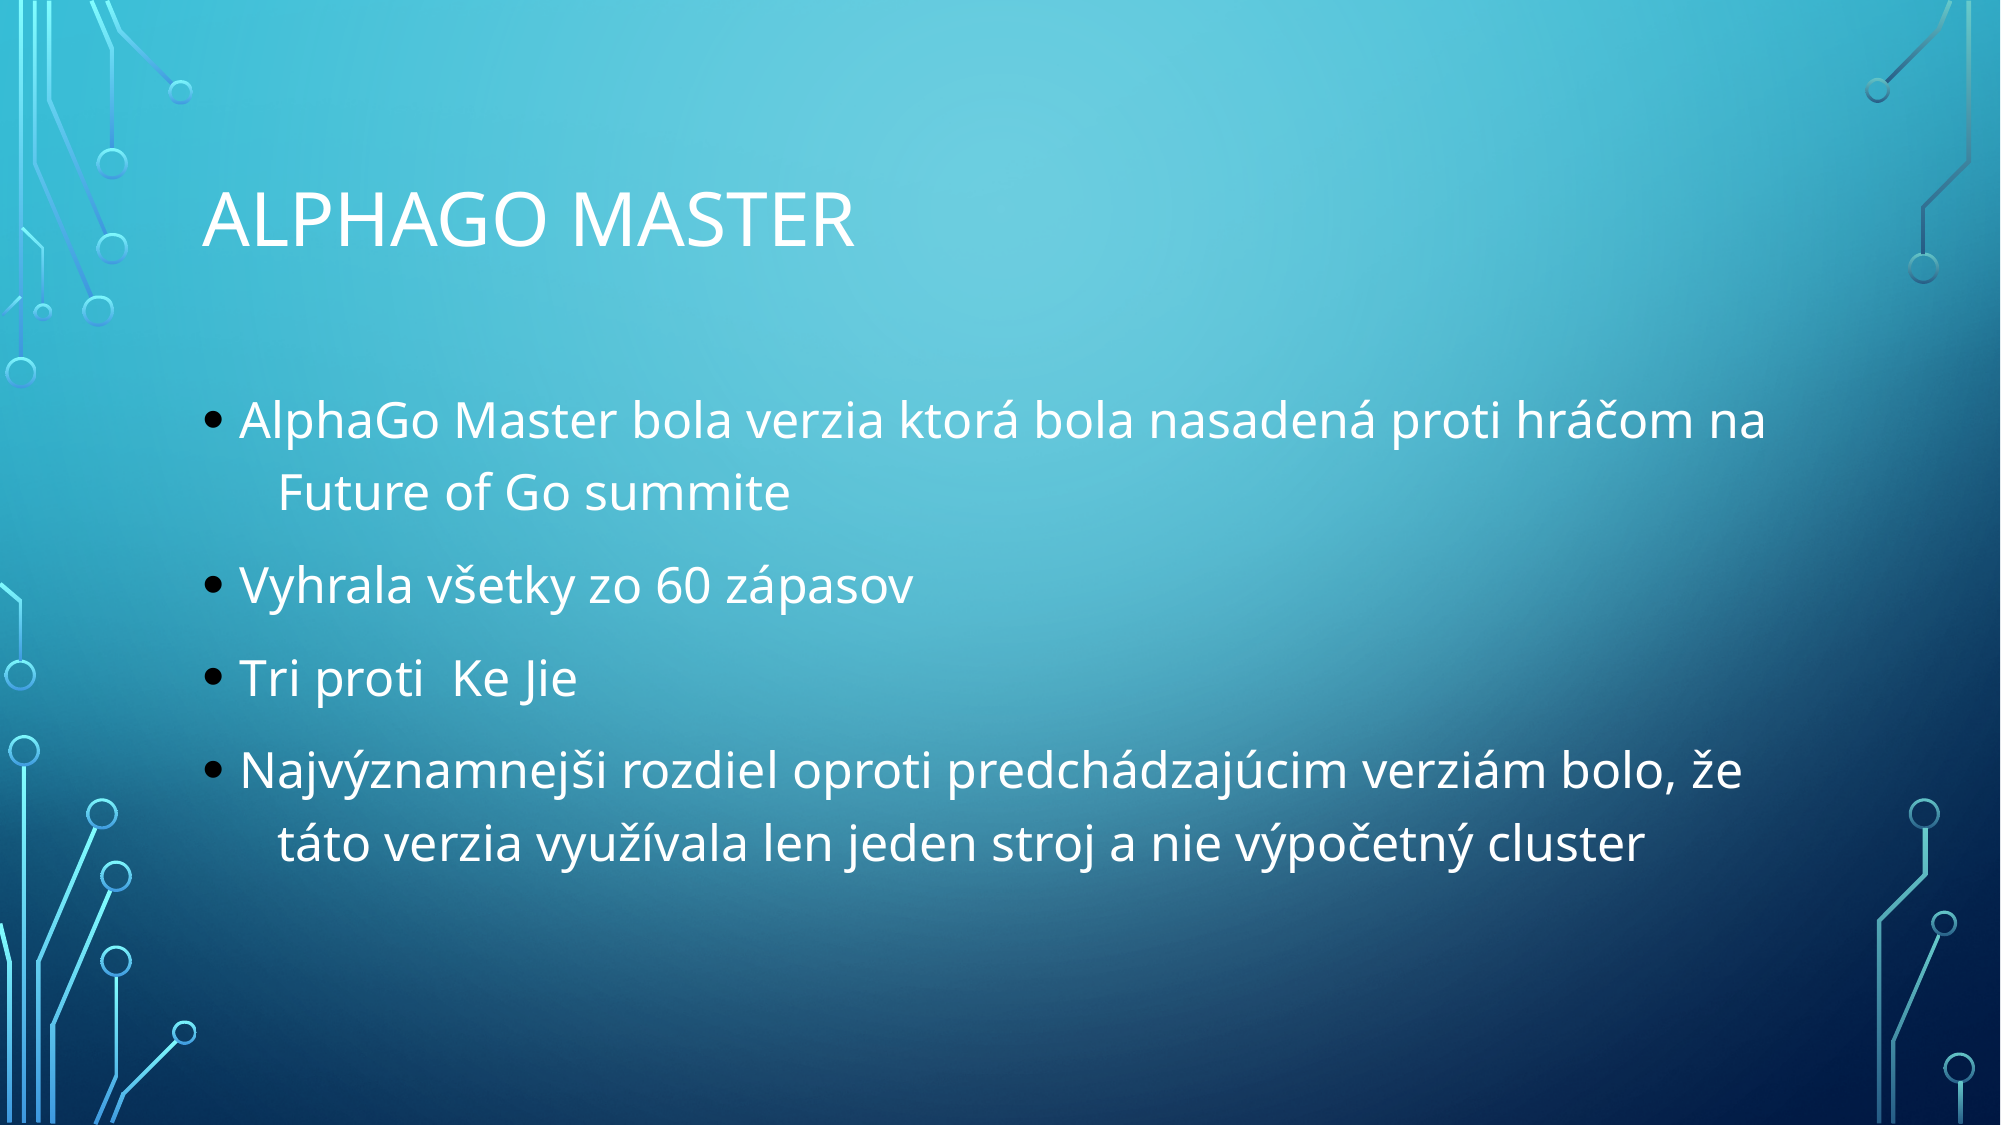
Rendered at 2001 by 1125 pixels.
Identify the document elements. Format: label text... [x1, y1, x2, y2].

title AlphaGo Master [187, 101, 1813, 344]
list AlphaGo Master bola verzia ktorá bola nasadená proti hráčom na Future of Go summite Vyhrala všetky zo 60 zápasov Tri proti Ke Jie Najvýznamnejši rozdiel oproti predchádzajúcim verziám bolo, že táto verzia využívala len jeden stroj a nie výpočetný cluster [187, 369, 1813, 951]
